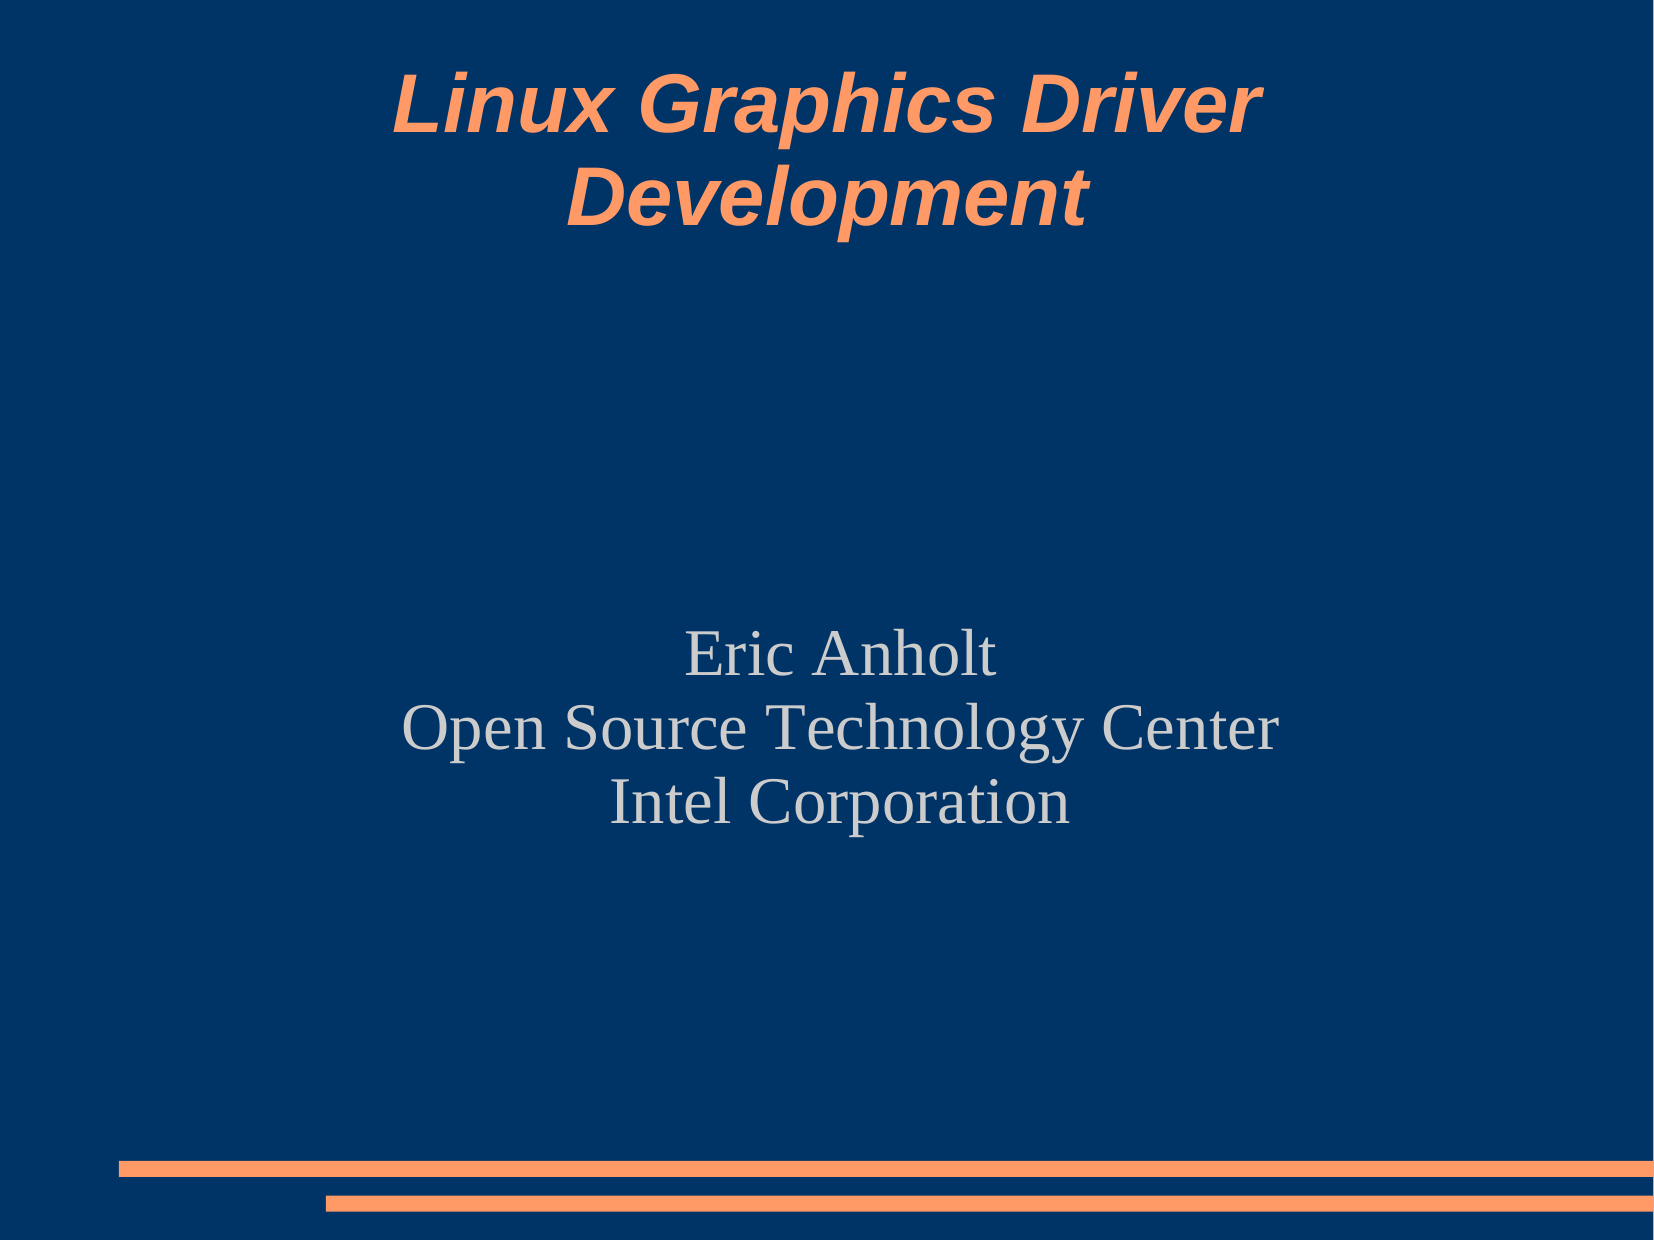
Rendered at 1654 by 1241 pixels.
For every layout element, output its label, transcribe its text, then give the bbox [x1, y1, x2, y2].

subtitle Eric Anholt Open Source Technology Center Intel Corporation [121, 329, 1561, 1125]
title Linux Graphics Driver Development [121, 53, 1534, 247]
